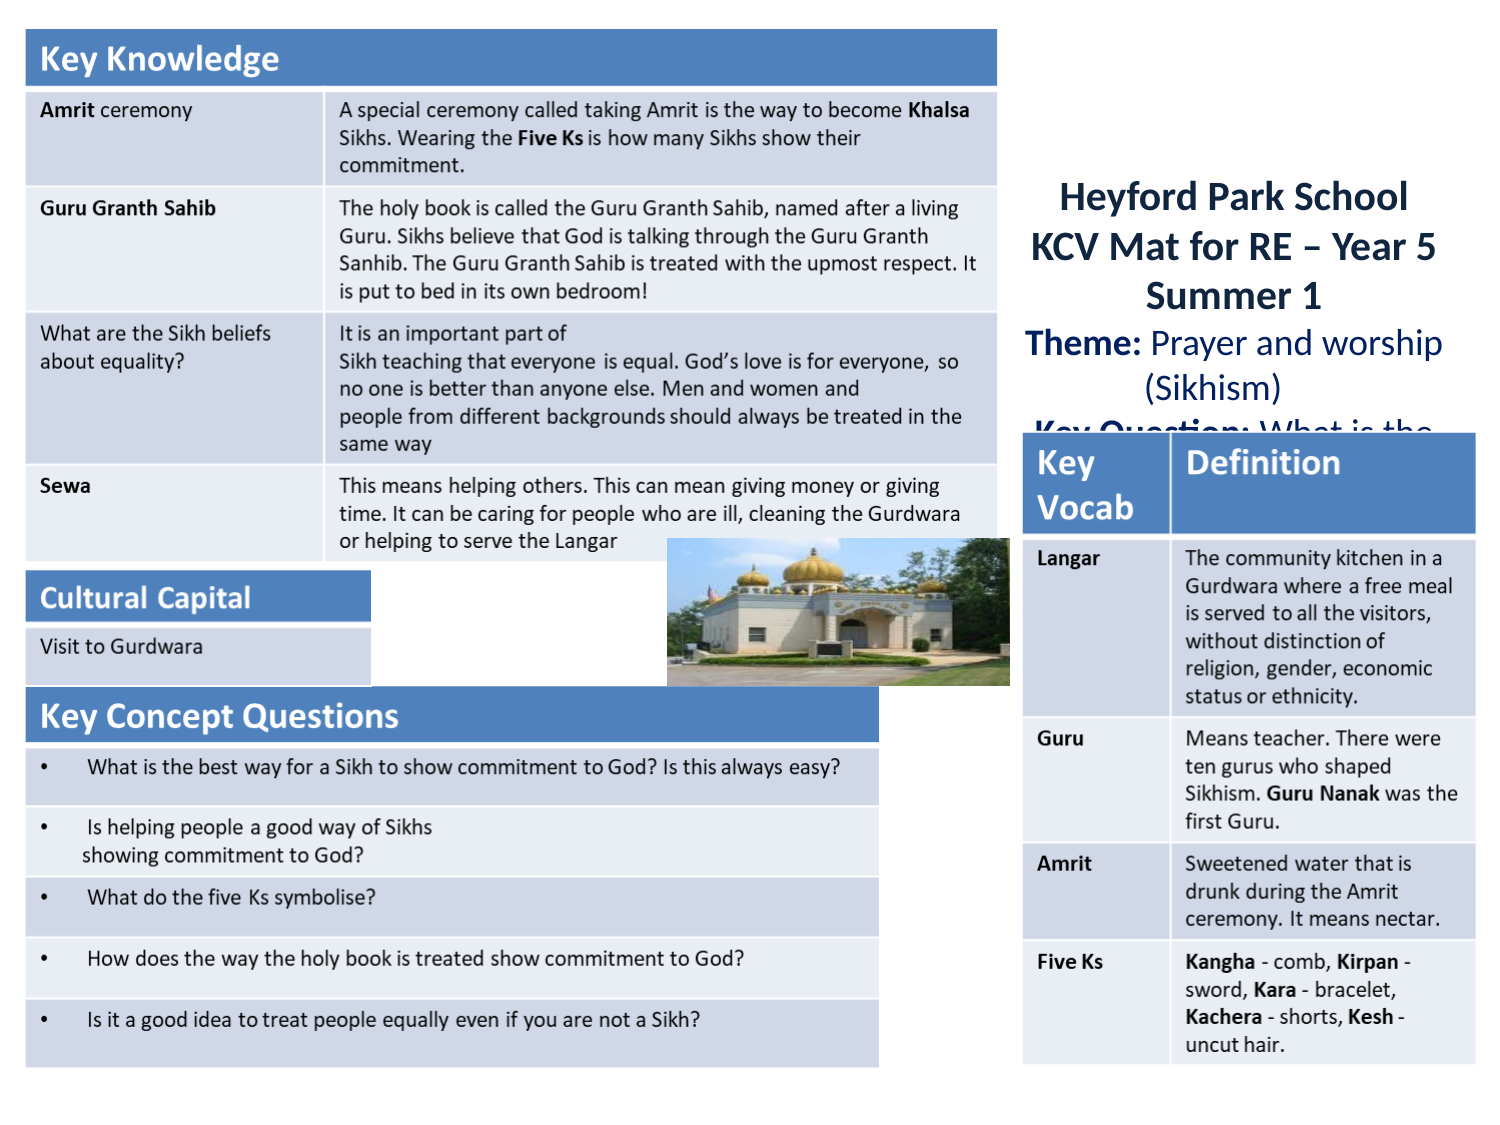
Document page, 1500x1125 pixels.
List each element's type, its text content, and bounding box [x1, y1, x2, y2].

picture [24, 23, 1010, 1070]
picture [1021, 427, 1477, 1072]
title Heyford Park School KCV Mat for RE – Year 5 Summer 1 Theme: Prayer and worship (Sikhism) Key Question: What is the best way for a Sikh to show commitment to God? [1009, 160, 1459, 300]
